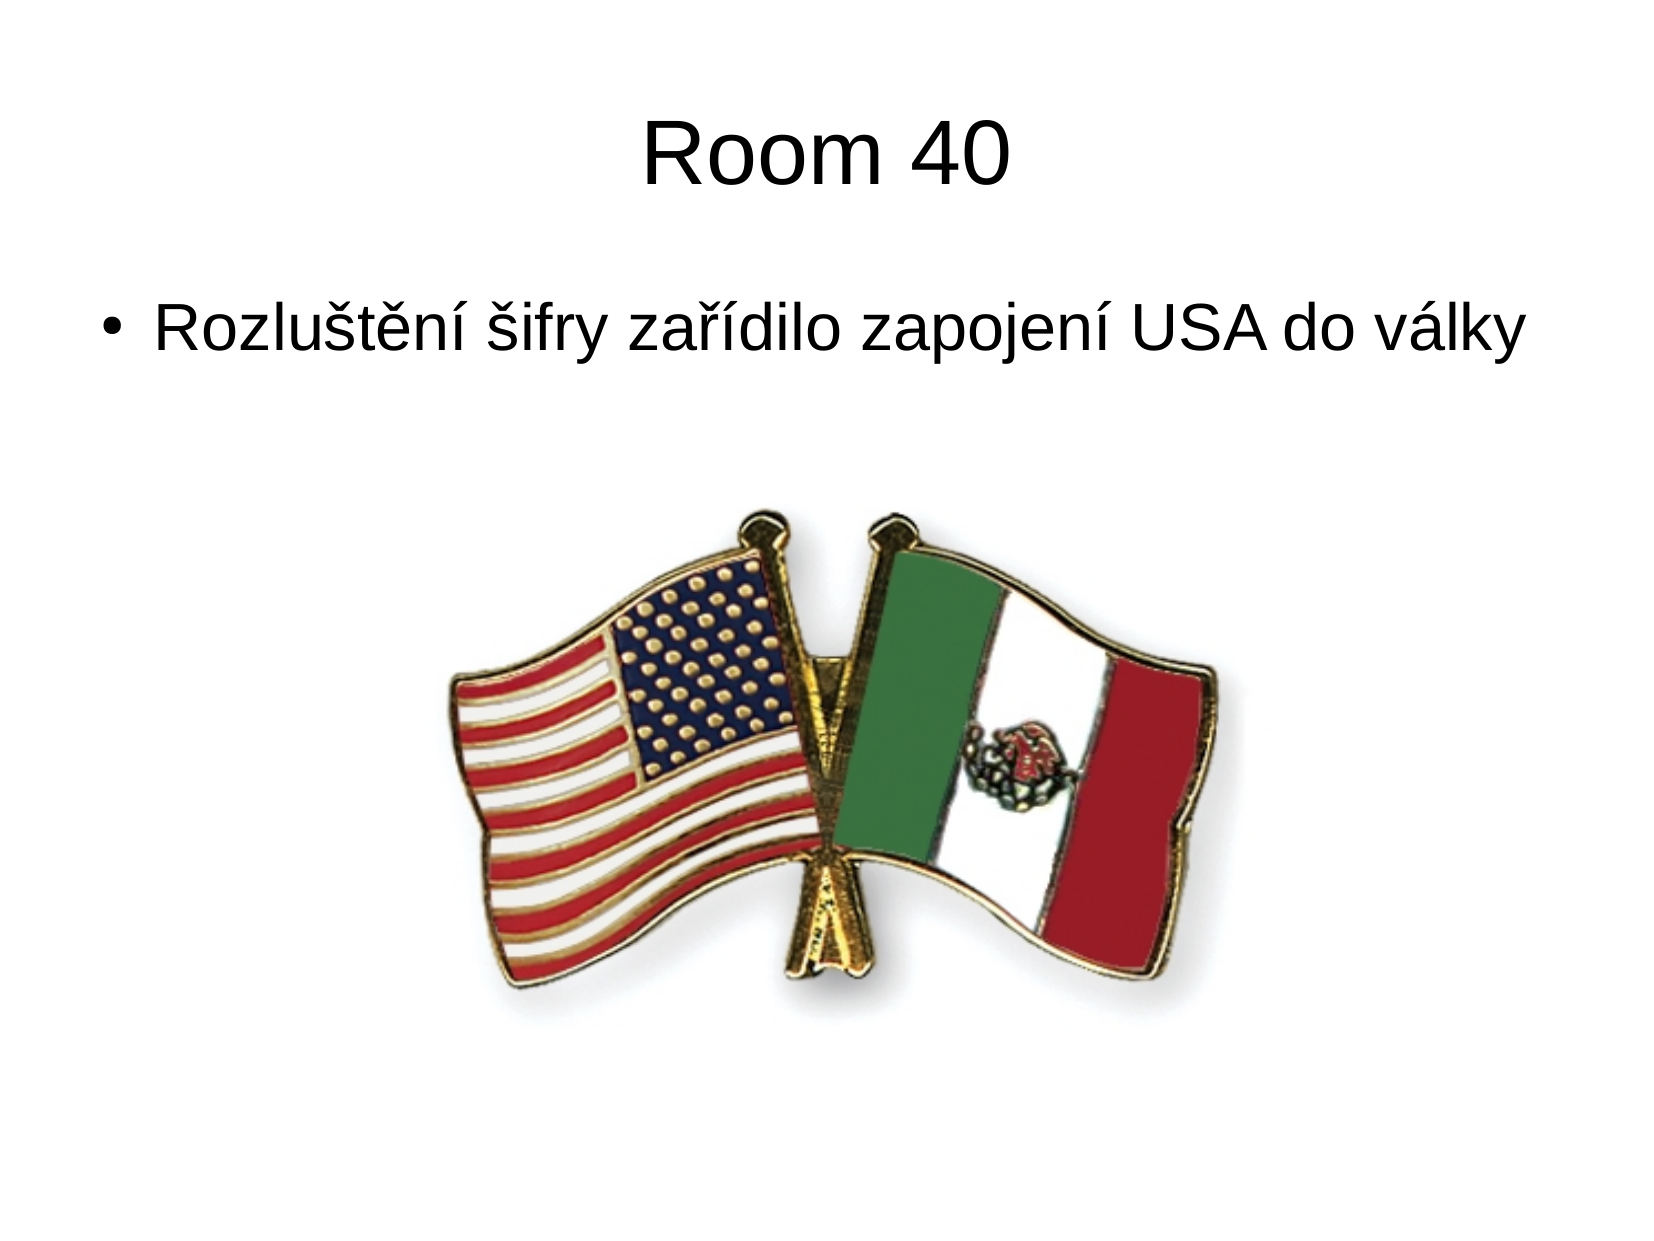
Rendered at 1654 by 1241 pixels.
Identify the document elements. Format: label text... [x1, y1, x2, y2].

title Room 40 [82, 56, 1571, 250]
picture [383, 444, 1270, 1093]
list Rozluštění šifry zařídilo zapojení USA do války [82, 290, 1571, 1094]
